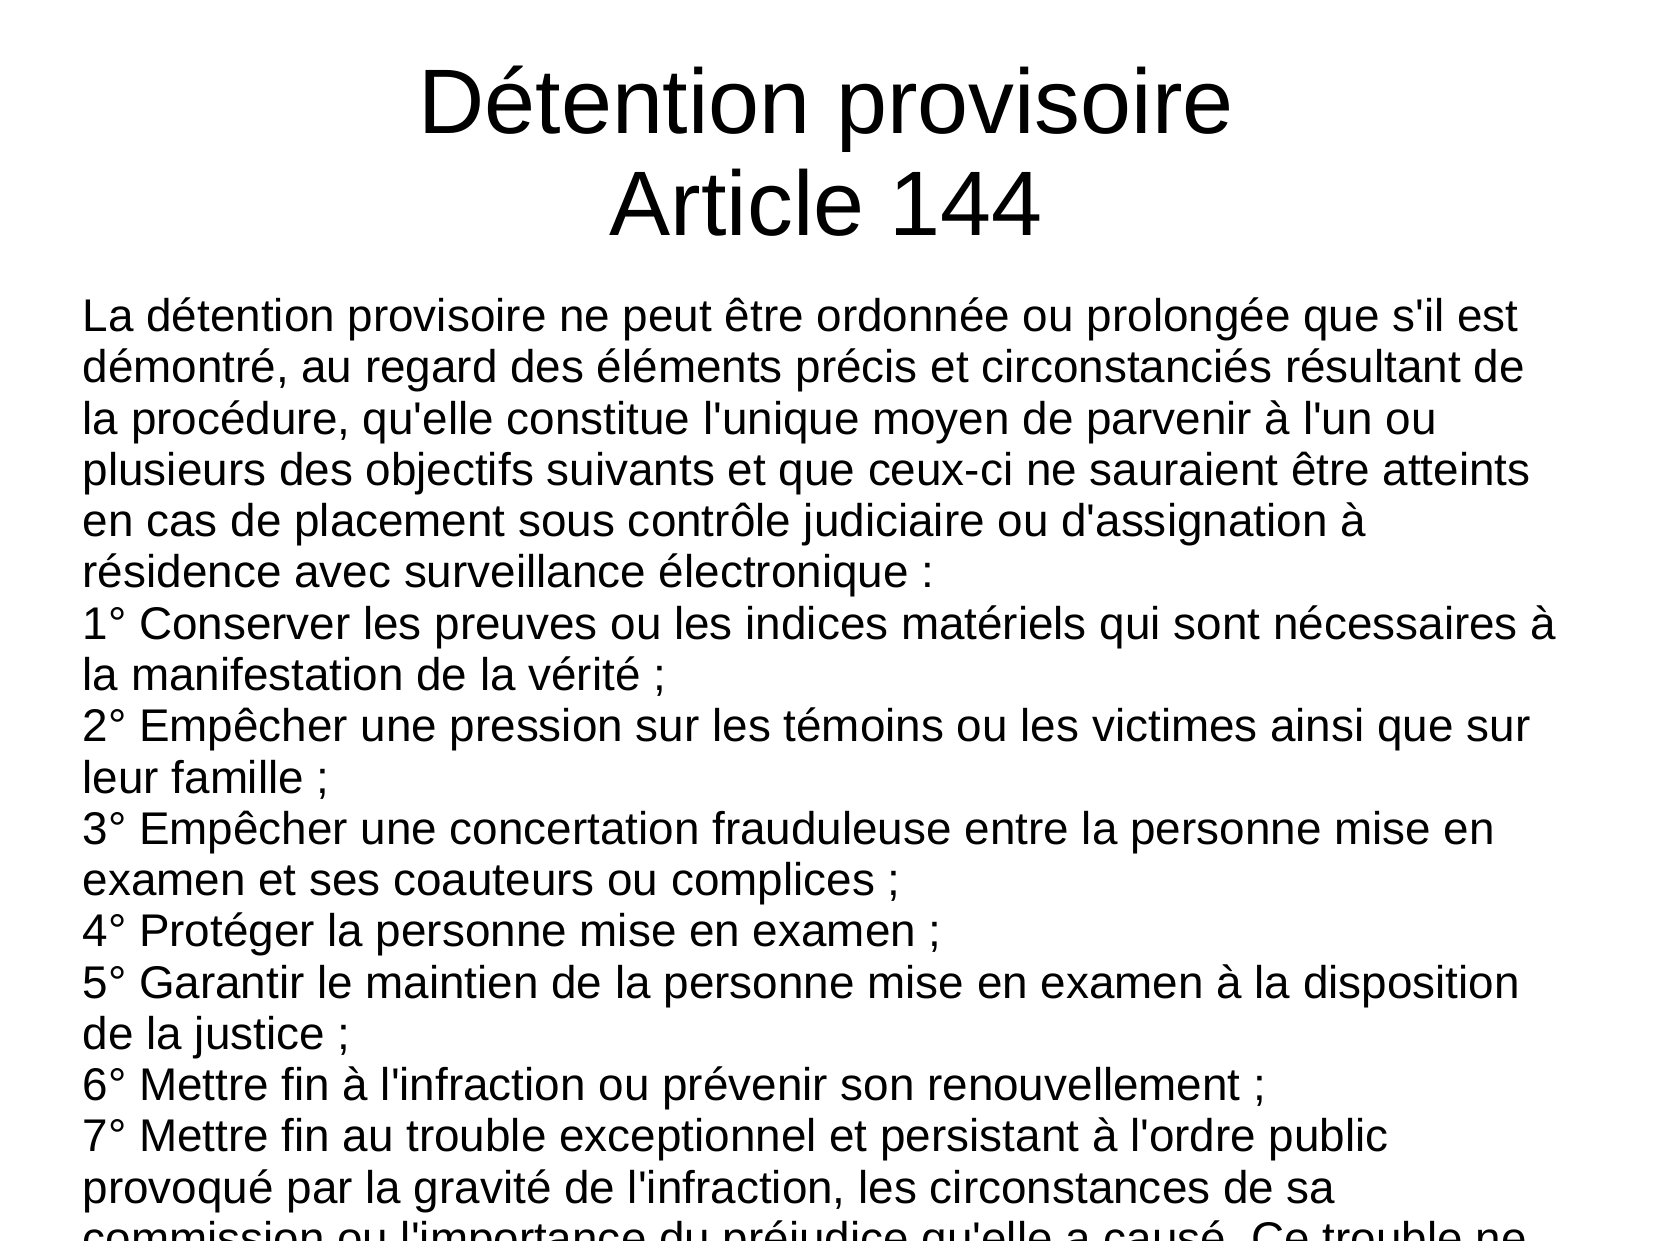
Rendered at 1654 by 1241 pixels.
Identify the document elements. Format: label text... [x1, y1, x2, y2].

title Détention provisoire Article 144 [82, 49, 1571, 257]
list La détention provisoire ne peut être ordonnée ou prolongée que s'il est démontré, au regard des éléments précis et circonstanciés résultant de la procédure, qu'elle constitue l'unique moyen de parvenir à l'un ou plusieurs des objectifs suivants et que ceux-ci ne sauraient être atteints en cas de placement sous contrôle judiciaire ou d'assignation à résidence avec surveillance électronique : 1° Conserver les preuves ou les indices matériels qui sont nécessaires à la manifestation de la vérité ; 2° Empêcher une pression sur les témoins ou les victimes ainsi que sur leur famille ; 3° Empêcher une concertation frauduleuse entre la personne mise en examen et ses coauteurs ou complices ; 4° Protéger la personne mise en examen ; 5° Garantir le maintien de la personne mise en examen à la disposition de la justice ; 6° Mettre fin à l'infraction ou prévenir son renouvellement ; 7° Mettre fin au trouble exceptionnel et persistant à l'ordre public provoqué par la gravité de l'infraction, les circonstances de sa commission ou l'importance du préjudice qu'elle a causé. Ce trouble ne peut résulter du seul retentissement médiatique de l'affaire. Toutefois, le présent alinéa n'est pas applicable en matière correctionnelle. [82, 290, 1571, 1170]
